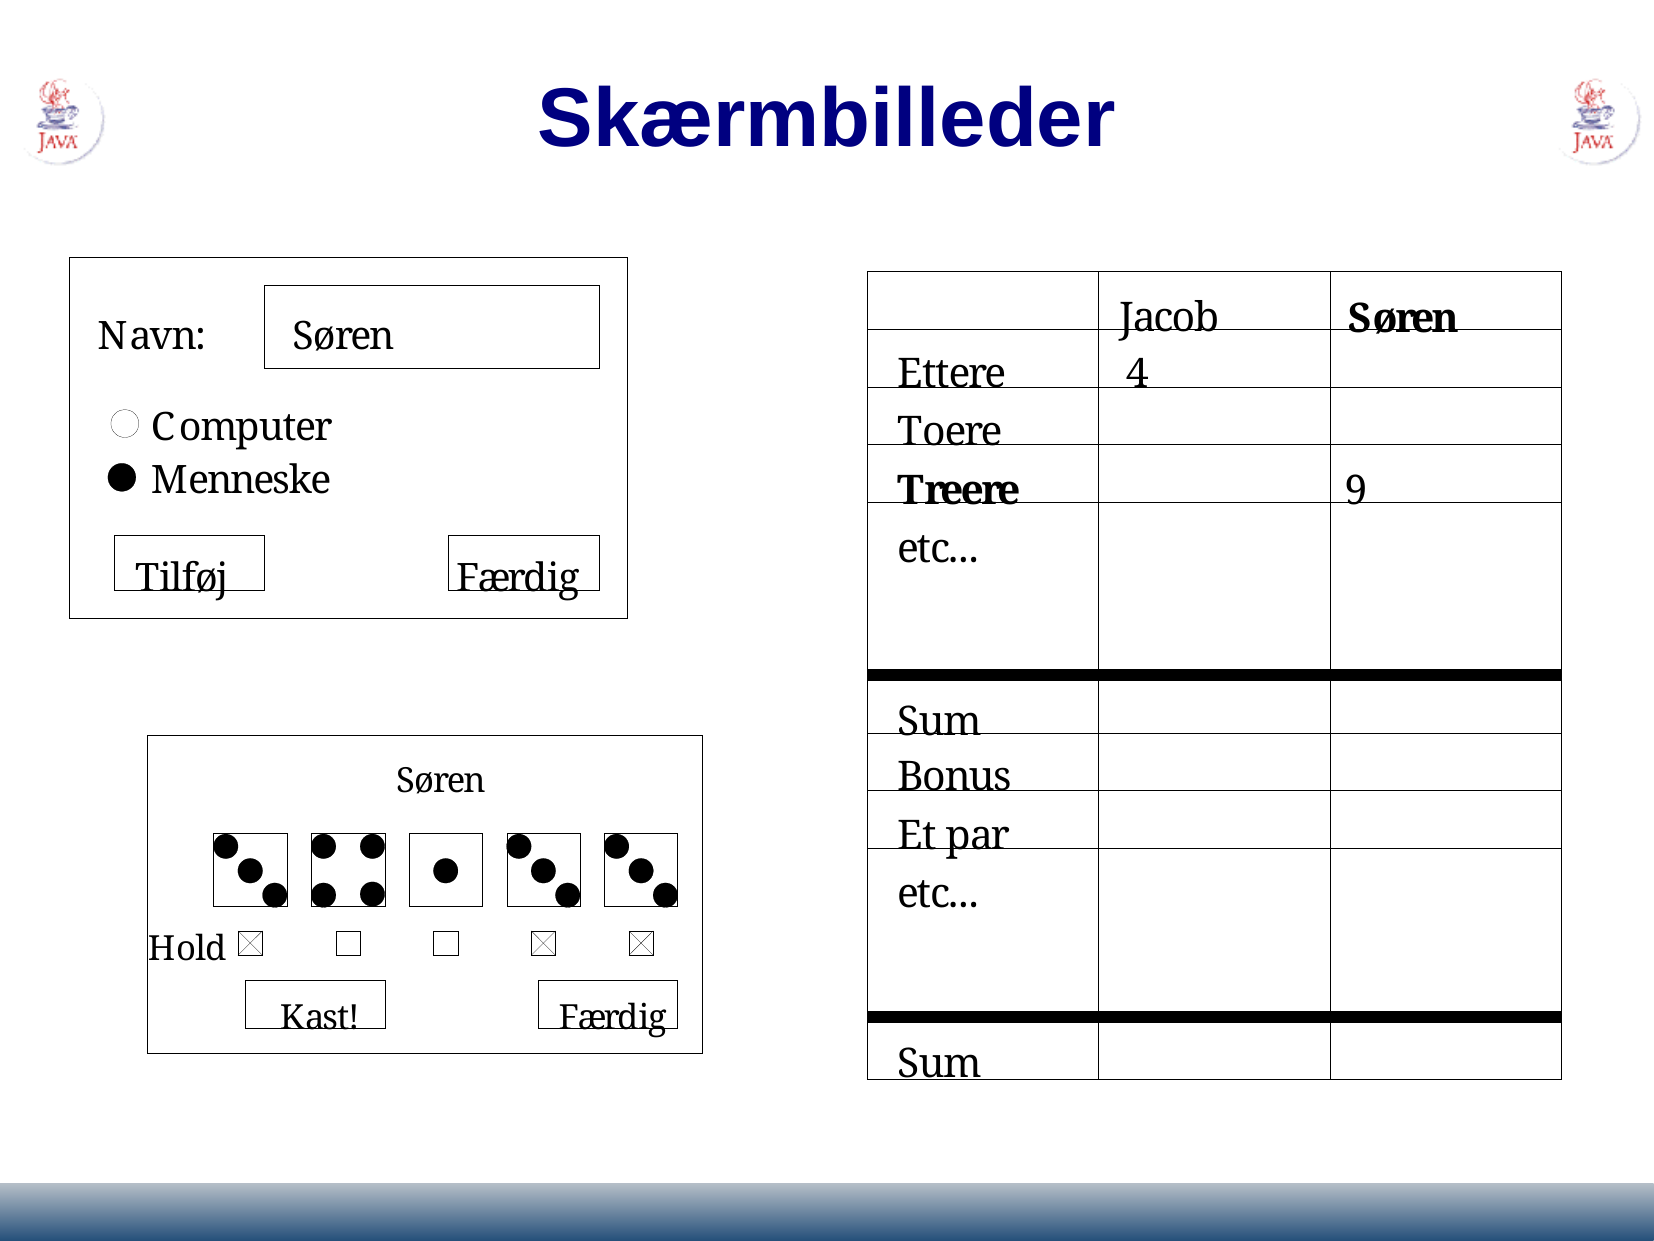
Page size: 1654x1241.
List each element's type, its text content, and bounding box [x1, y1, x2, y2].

chart [128, 724, 729, 1073]
title Skærmbilleder [105, 14, 1549, 222]
chart [838, 258, 1589, 1111]
picture [1549, 71, 1645, 169]
chart [56, 244, 657, 636]
picture [10, 71, 105, 169]
